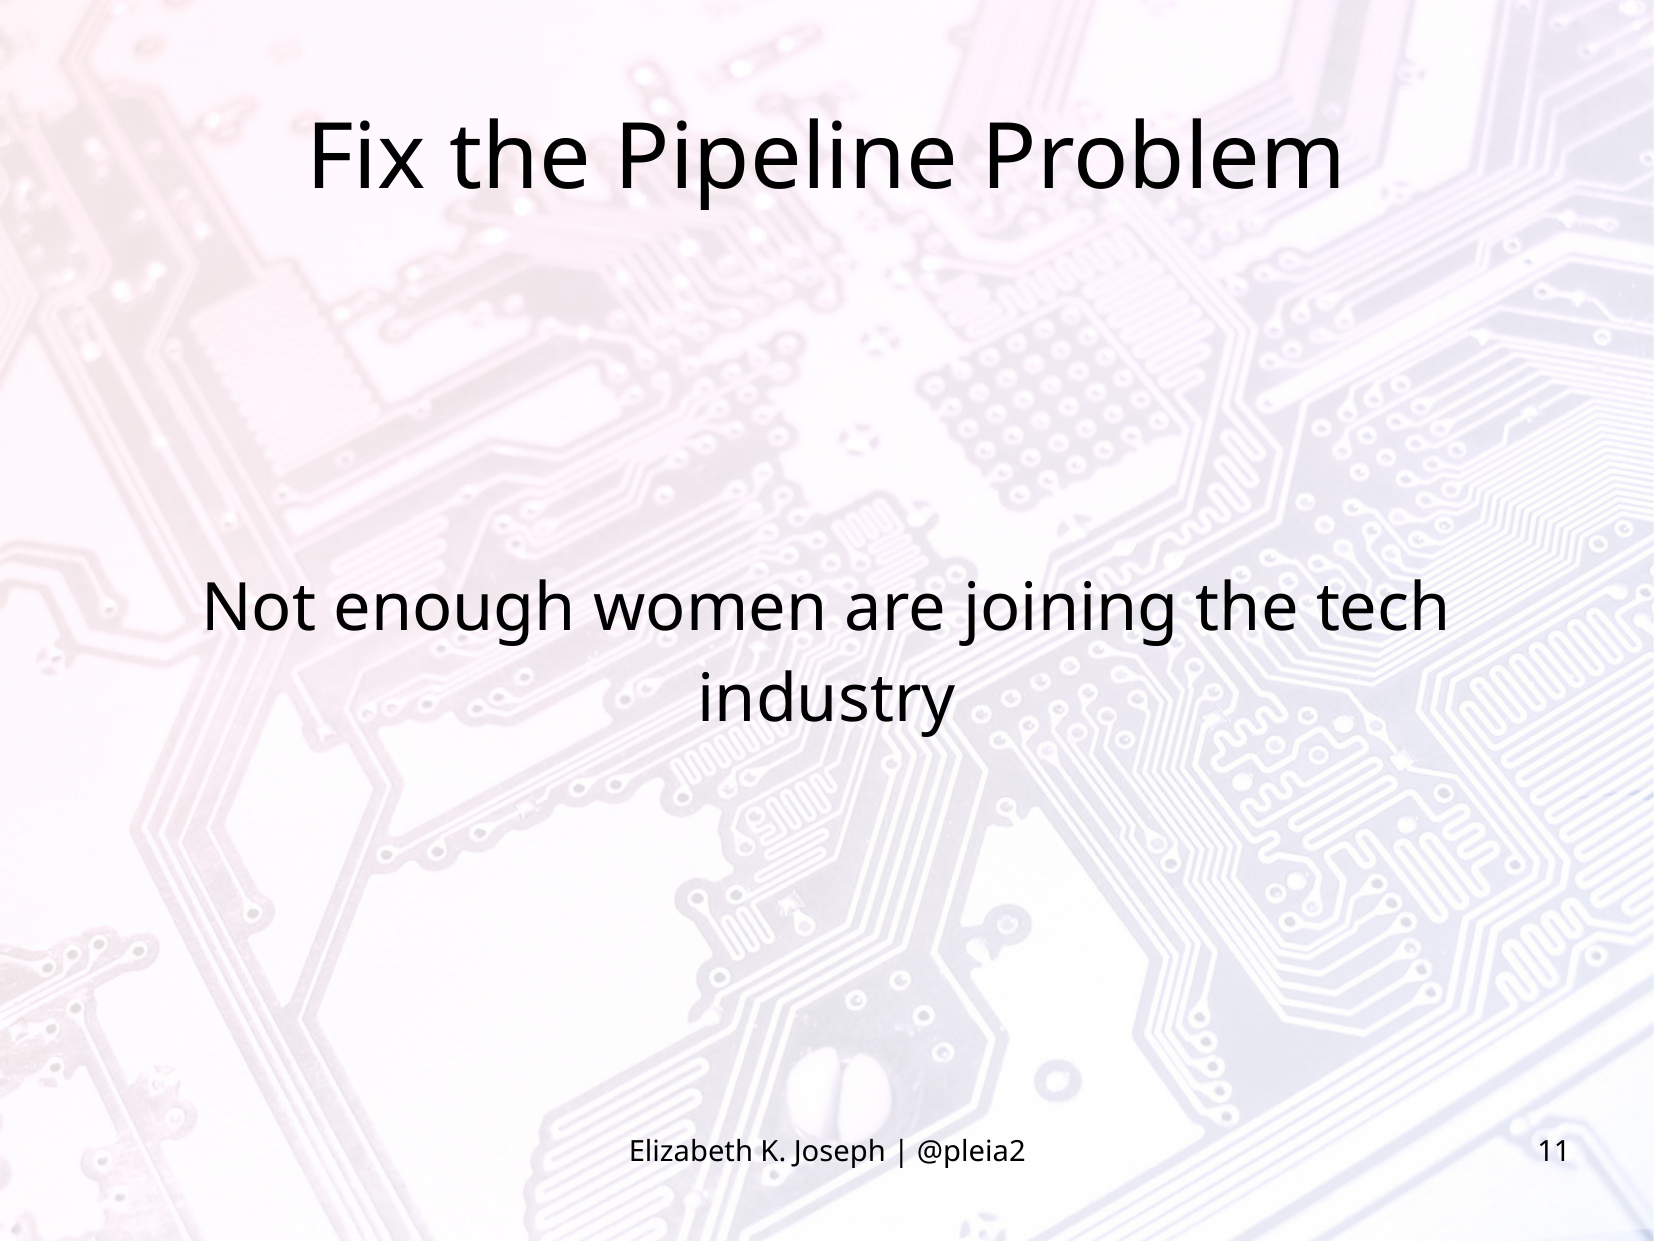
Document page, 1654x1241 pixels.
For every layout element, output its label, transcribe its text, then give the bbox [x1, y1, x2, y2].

subtitle Not enough women are joining the tech industry [82, 290, 1571, 1010]
picture [0, 0, 1654, 1241]
title Fix the Pipeline Problem [82, 49, 1571, 257]
